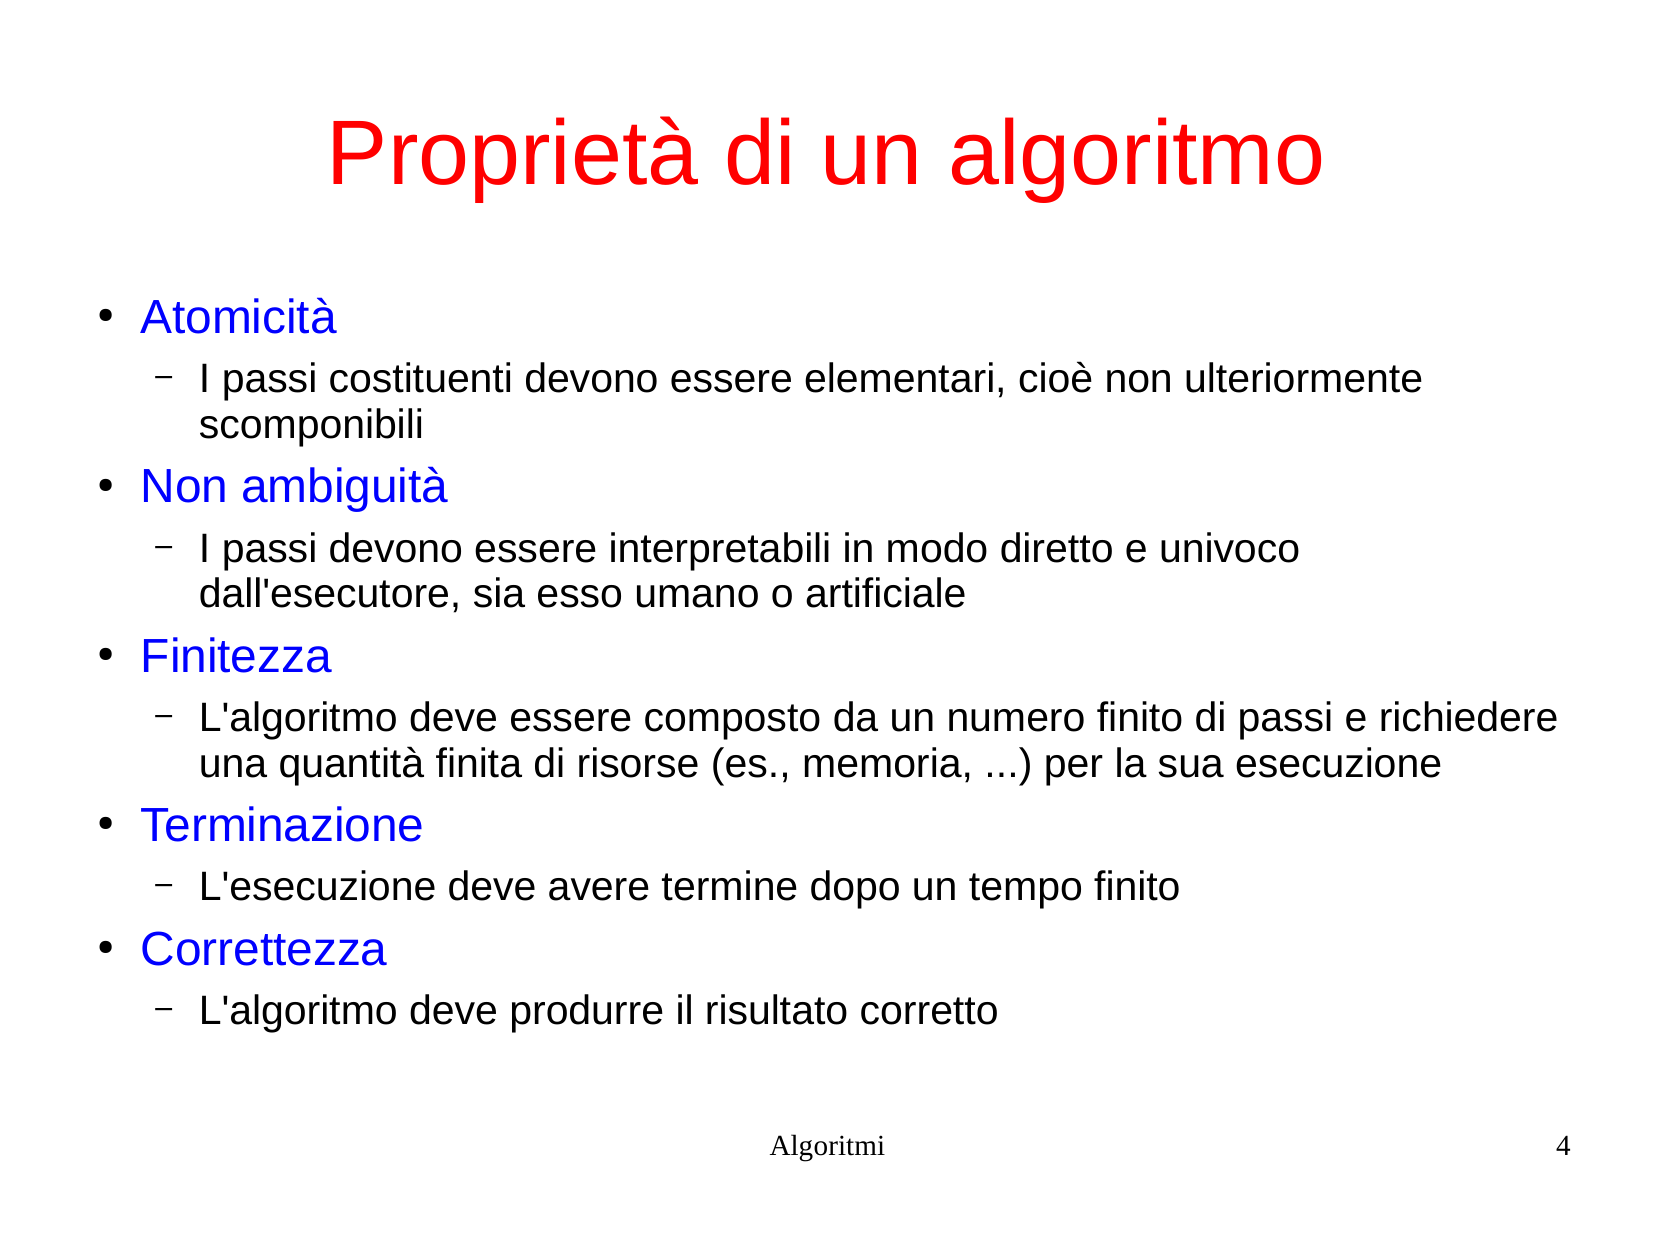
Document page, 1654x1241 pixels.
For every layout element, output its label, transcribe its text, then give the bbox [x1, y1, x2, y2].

list Atomicità I passi costituenti devono essere elementari, cioè non ulteriormente scomponibili Non ambiguità I passi devono essere interpretabili in modo diretto e univoco dall'esecutore, sia esso umano o artificiale Finitezza L'algoritmo deve essere composto da un numero finito di passi e richiedere una quantità finita di risorse (es., memoria, ...) per la sua esecuzione Terminazione L'esecuzione deve avere termine dopo un tempo finito Correttezza L'algoritmo deve produrre il risultato corretto [82, 290, 1571, 1088]
title Proprietà di un algoritmo [82, 49, 1571, 257]
